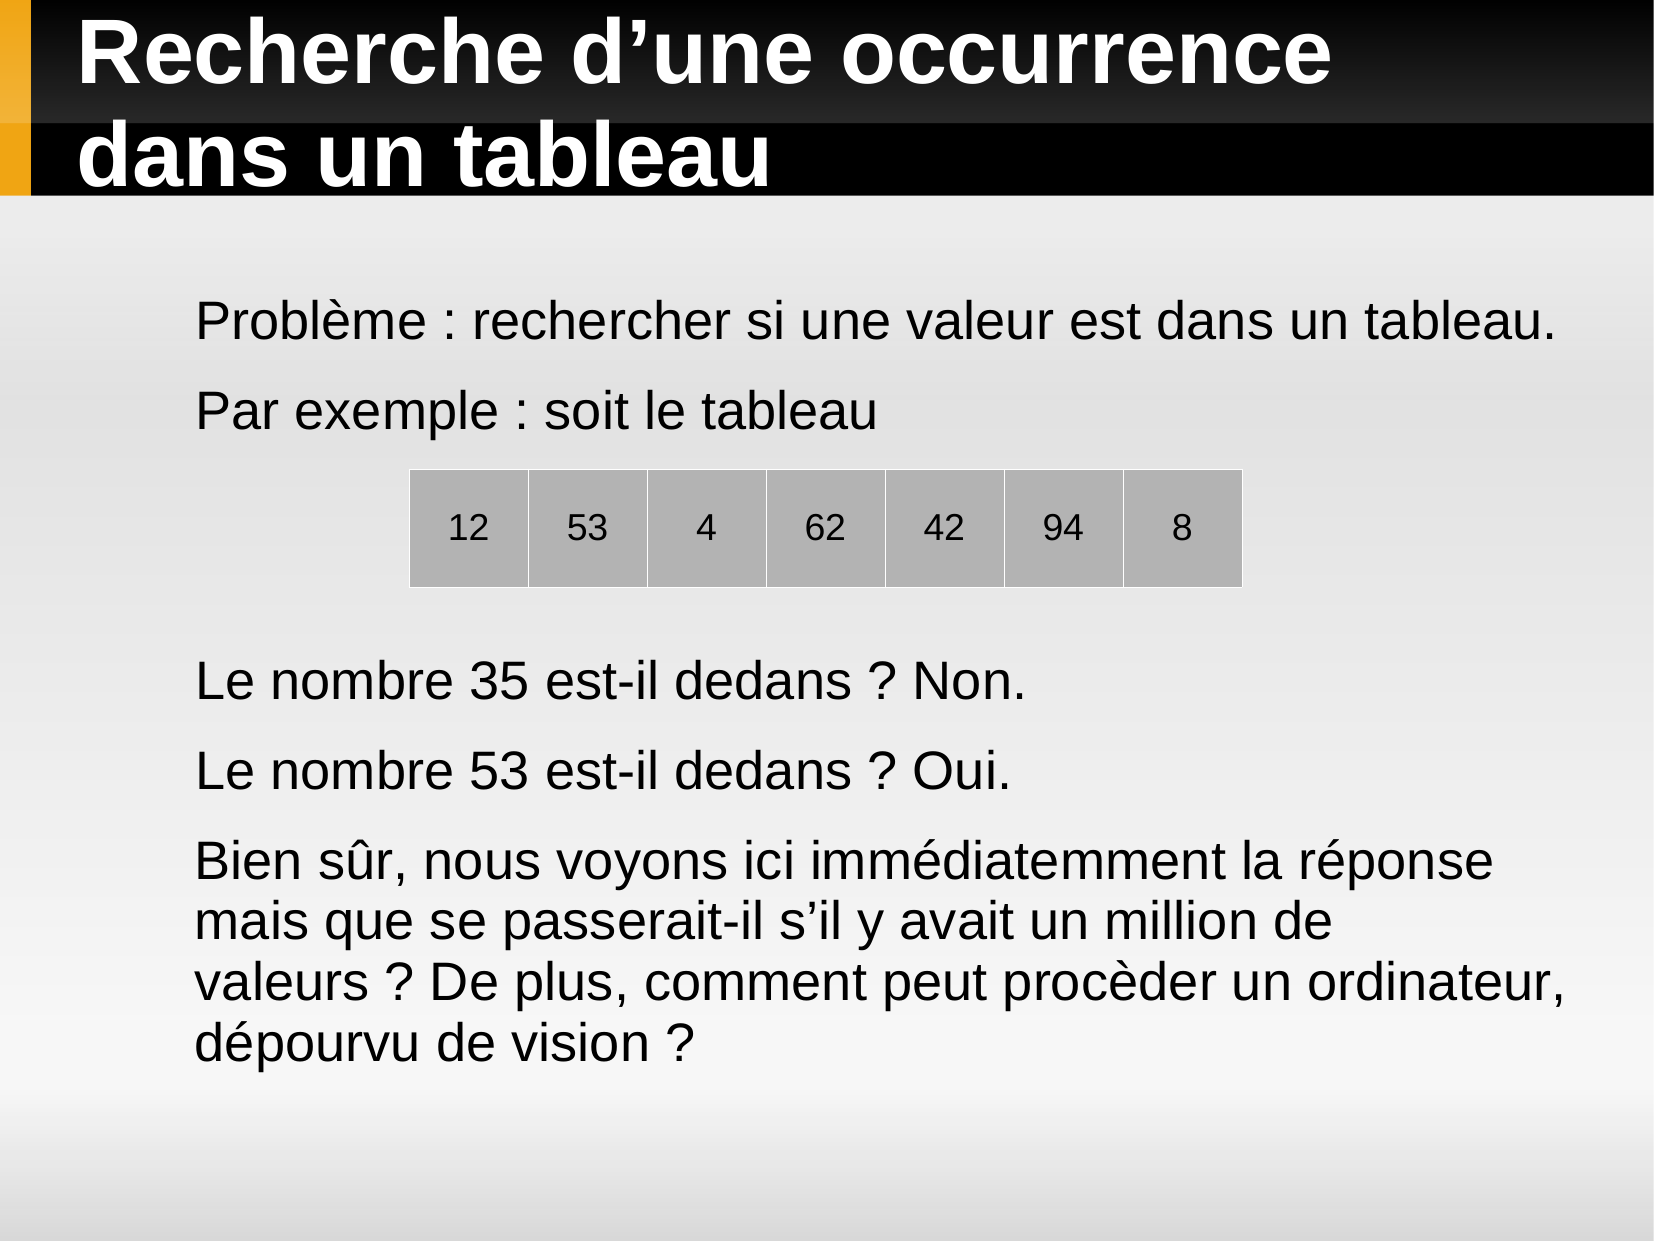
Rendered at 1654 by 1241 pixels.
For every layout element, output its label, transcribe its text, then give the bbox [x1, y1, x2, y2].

picture [0, 0, 1654, 1241]
table_header 94 [1005, 470, 1123, 587]
table_header 53 [529, 470, 647, 587]
title Recherche d’une occurrence dans un tableau [76, 0, 1565, 208]
table_header 42 [886, 470, 1004, 587]
table_header 62 [767, 470, 885, 587]
table_header 4 [648, 470, 766, 587]
list Problème : rechercher si une valeur est dans un tableau. Par exemple : soit le tableau Le nombre 35 est-il dedans ? Non. Le nombre 53 est-il dedans ? Oui. Bien sûr, nous voyons ici immédiatemment la réponse mais que se passerait-il s’il y avait un million de valeurs ? De plus, comment peut procèder un ordinateur, dépourvu de vision ? [82, 290, 1571, 1211]
table_header 8 [1124, 470, 1242, 587]
table_header 12 [410, 470, 528, 587]
